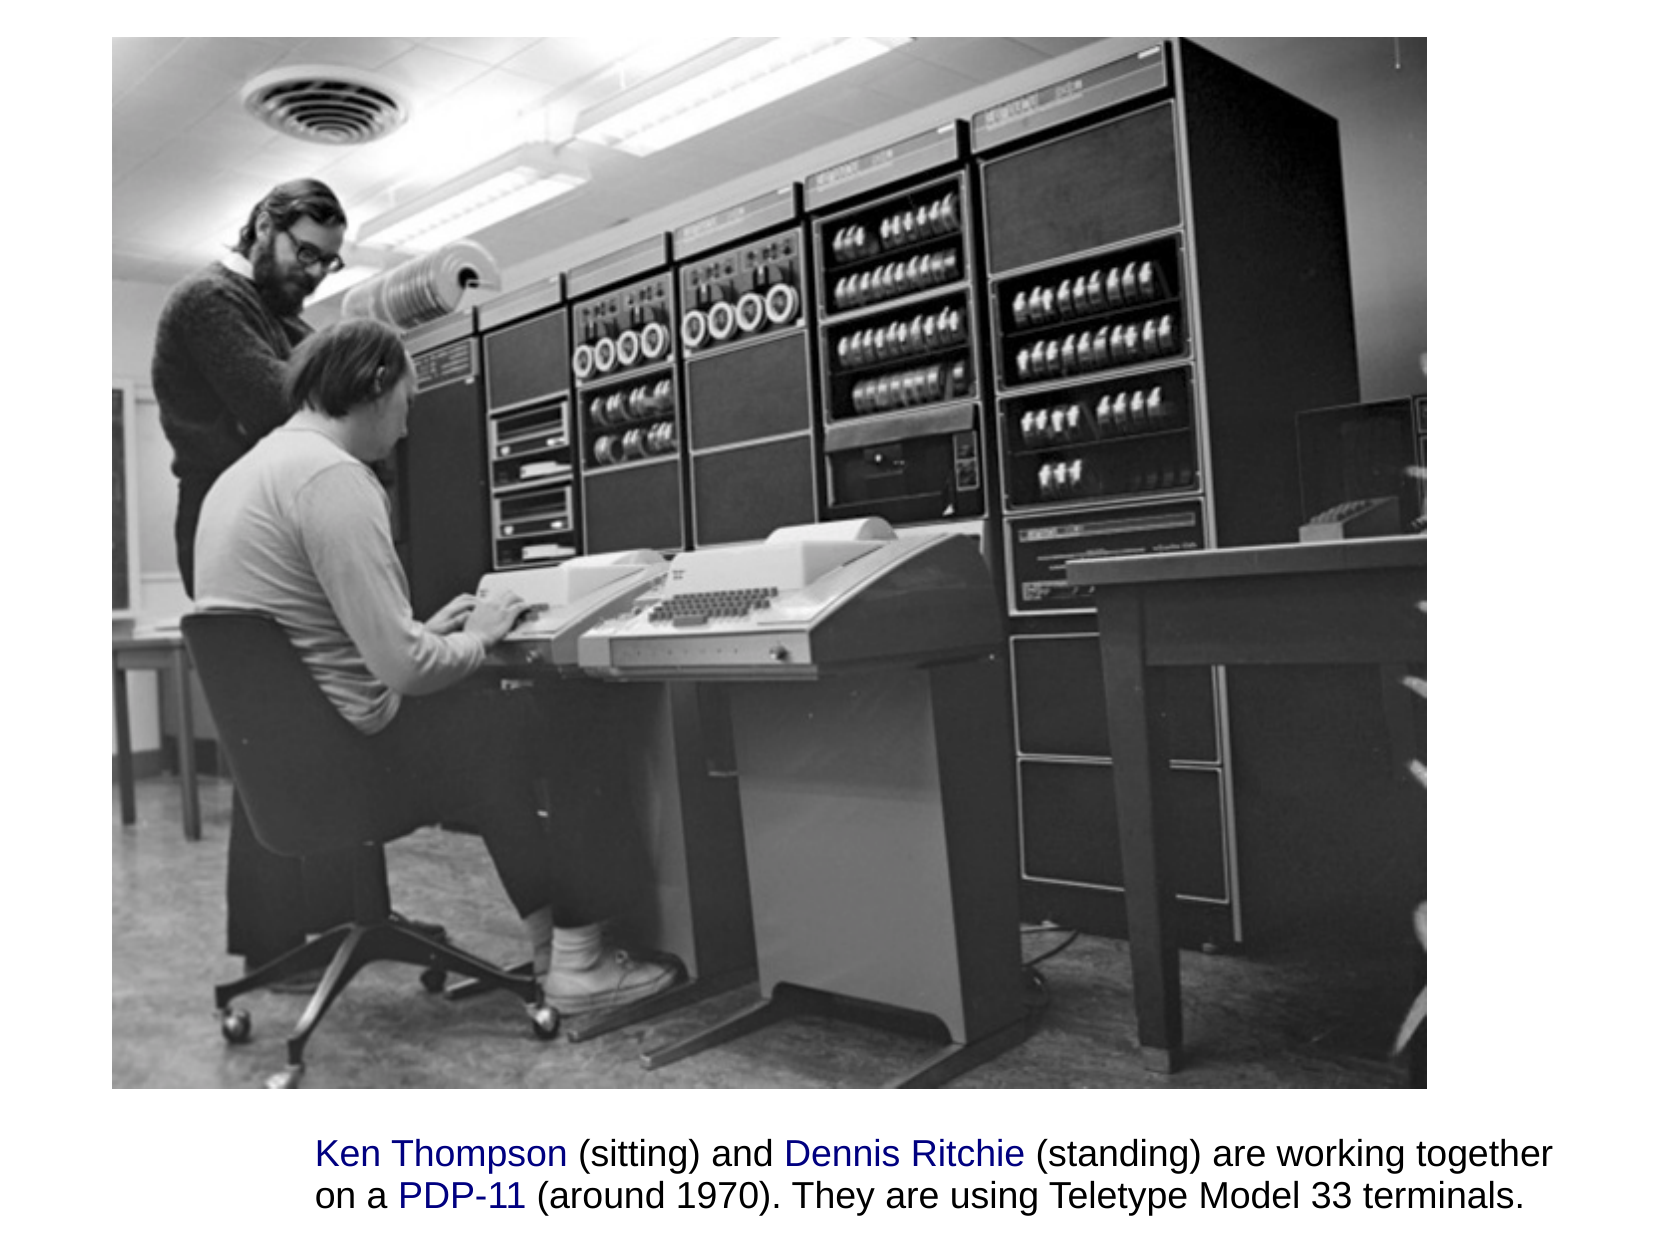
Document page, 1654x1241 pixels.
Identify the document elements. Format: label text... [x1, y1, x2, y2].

text_box Ken Thompson (sitting) and Dennis Ritchie (standing) are working together on a PDP-11 (around 1970). They are using Teletype Model 33 terminals. [300, 1125, 1576, 1224]
picture [112, 37, 1427, 1089]
